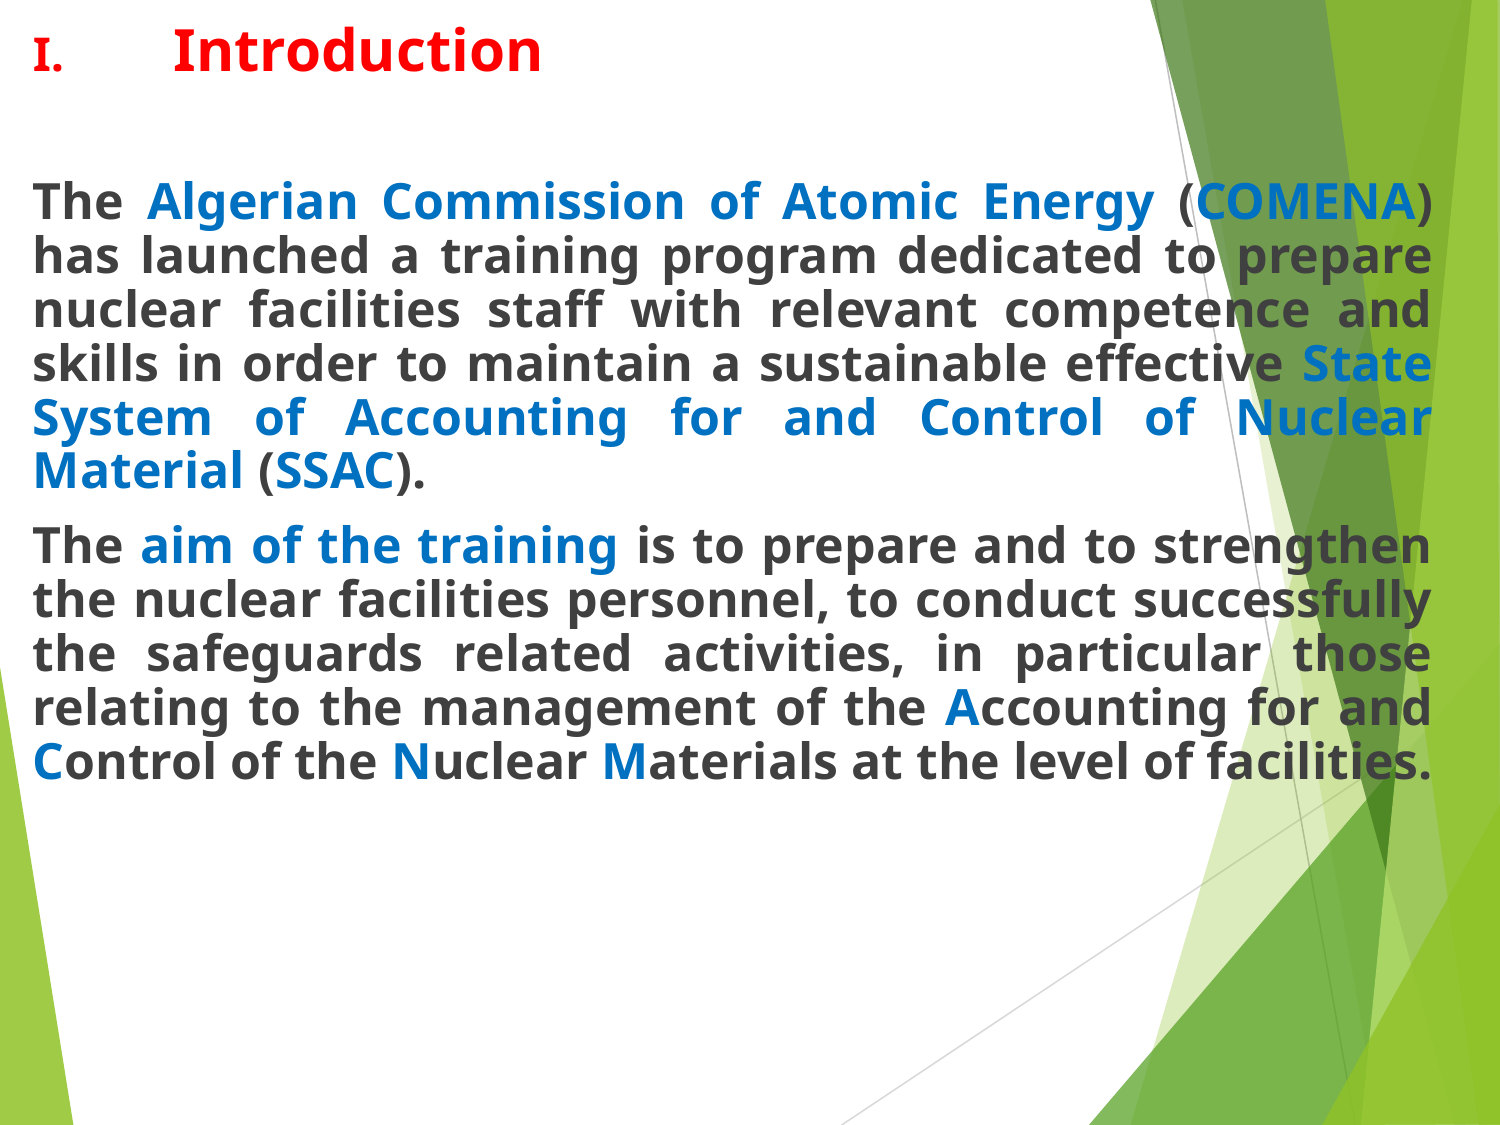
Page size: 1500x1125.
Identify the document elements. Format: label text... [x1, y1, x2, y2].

list Introduction The Algerian Commission of Atomic Energy (COMENA) has launched a training program dedicated to prepare nuclear facilities staff with relevant competence and skills in order to maintain a sustainable effective State System of Accounting for and Control of Nuclear Material (SSAC). The aim of the training is to prepare and to strengthen the nuclear facilities personnel, to conduct successfully the safeguards related activities, in particular those relating to the management of the Accounting for and Control of the Nuclear Materials at the level of facilities. [17, 30, 1478, 1075]
